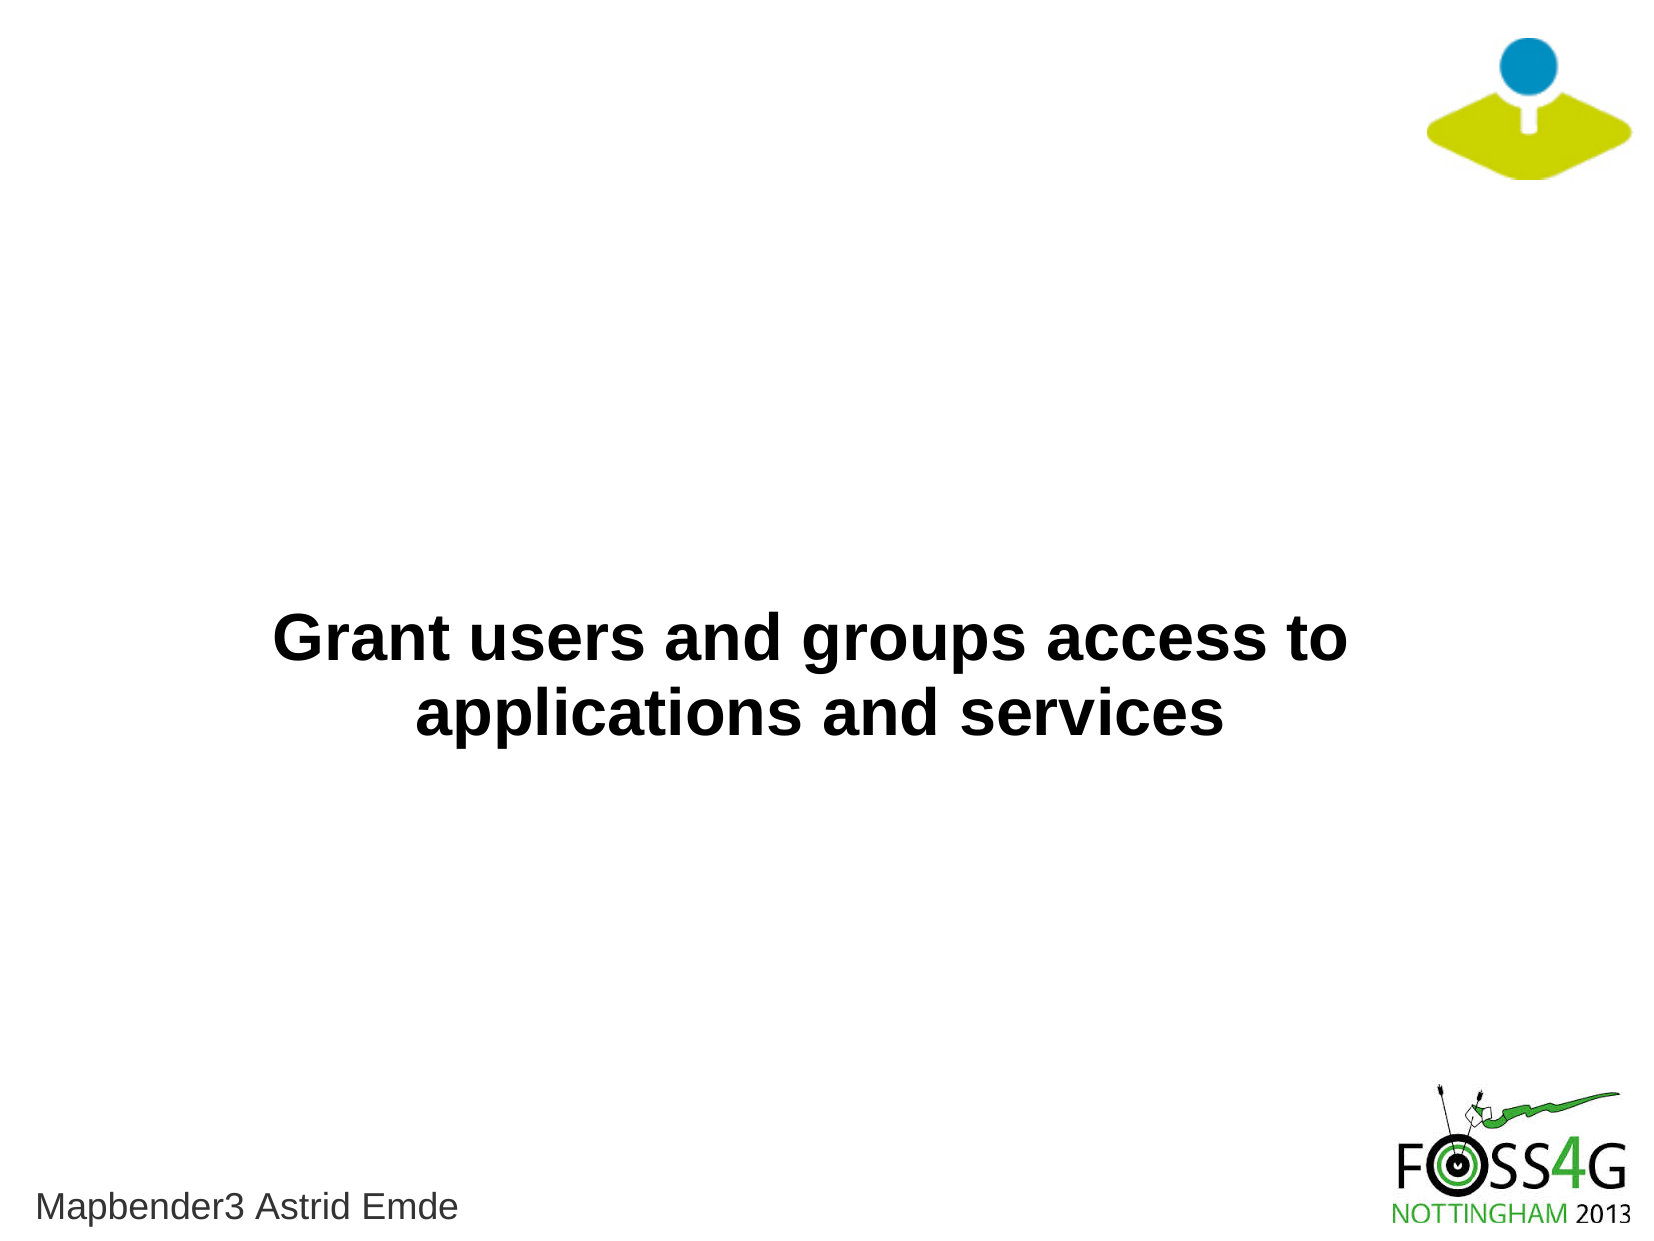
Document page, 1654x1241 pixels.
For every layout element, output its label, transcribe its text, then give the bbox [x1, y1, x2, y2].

picture [1427, 38, 1636, 180]
subtitle Grant users and groups access to applications and services [76, 177, 1565, 1173]
picture [1393, 1084, 1630, 1223]
